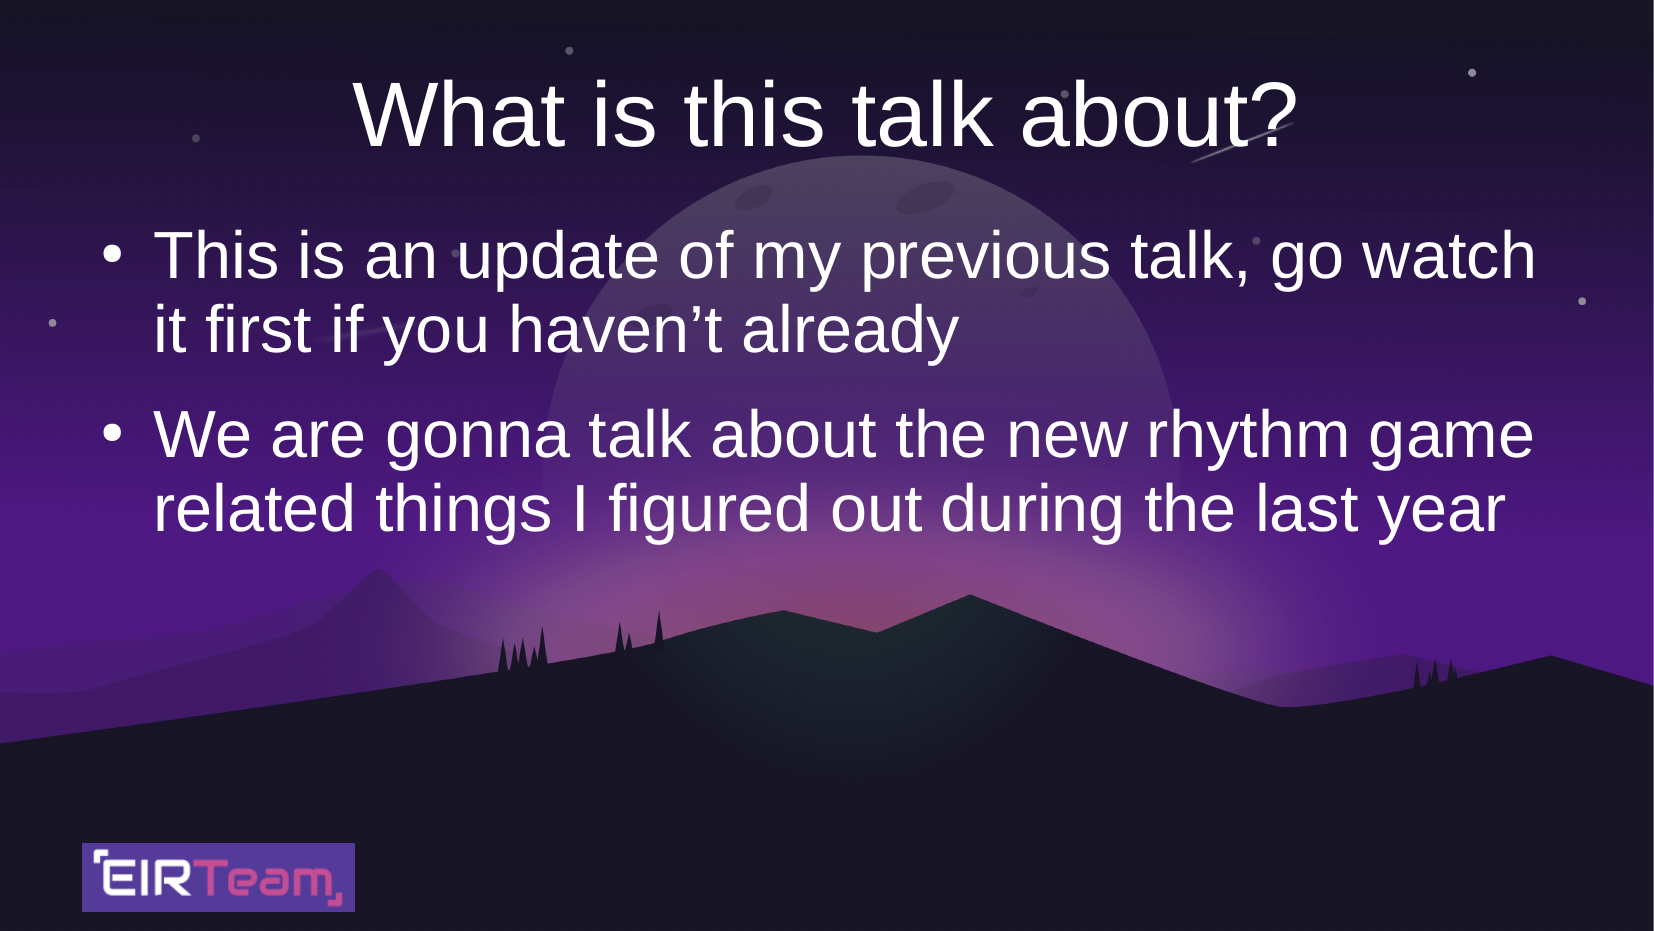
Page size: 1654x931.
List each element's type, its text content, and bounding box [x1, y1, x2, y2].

picture [0, 0, 1654, 931]
list This is an update of my previous talk, go watch it first if you haven’t already We are gonna talk about the new rhythm game related things I figured out during the last year [82, 217, 1571, 758]
title What is this talk about? [82, 37, 1571, 193]
